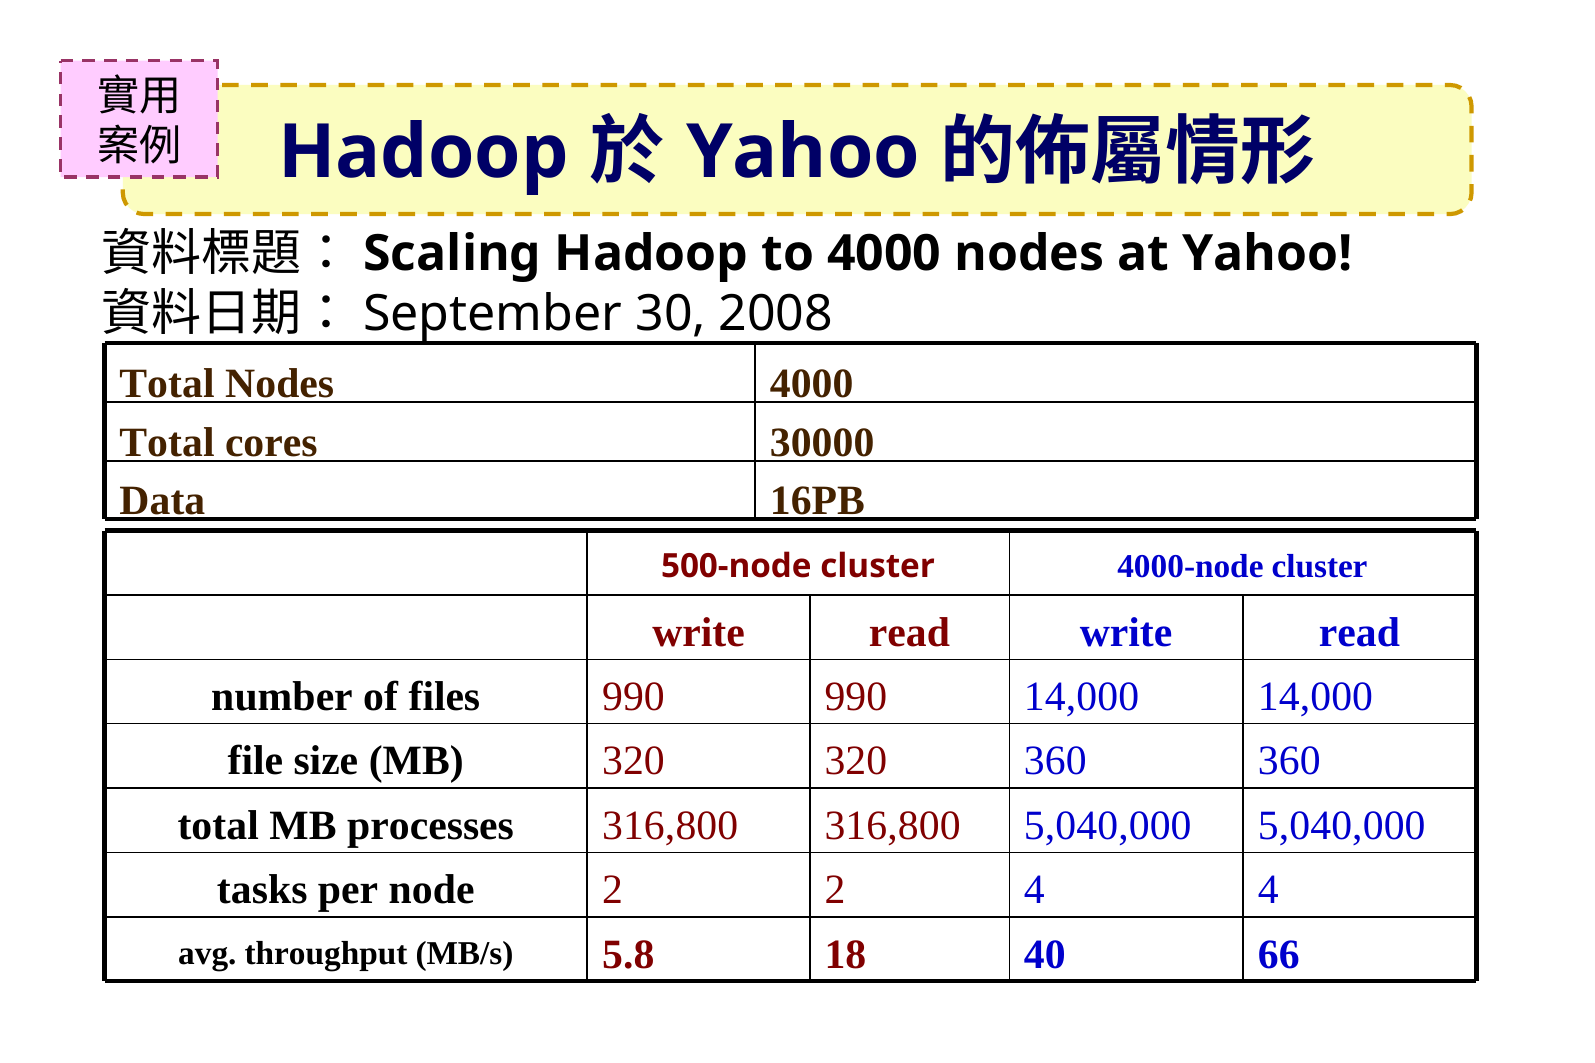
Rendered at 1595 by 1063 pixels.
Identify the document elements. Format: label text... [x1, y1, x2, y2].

text_box 316,800 [588, 789, 809, 852]
text_box 2 [588, 853, 809, 916]
text_box 18 [811, 918, 1009, 979]
text_box 5,040,000 [1244, 789, 1474, 852]
text_box 4000-node cluster [1010, 533, 1474, 594]
text_box write [588, 596, 809, 659]
text_box 360 [1010, 724, 1242, 787]
title Hadoop於Yahoo的佈屬情形 [169, 84, 1425, 205]
text_box 2 [811, 853, 1009, 916]
text_box 4000 [756, 345, 1474, 401]
text_box 360 [1244, 724, 1474, 787]
text_box number of files [107, 660, 586, 723]
text_box Total Nodes [107, 345, 754, 401]
text_box Total cores [107, 403, 754, 460]
text_box 資料標題：Scaling Hadoop to 4000 nodes at Yahoo! 資料日期：September 30, 2008 [87, 213, 1509, 321]
text_box 5,040,000 [1010, 789, 1242, 852]
text_box 4 [1010, 853, 1242, 916]
text_box read [811, 596, 1009, 659]
text_box 30000 [756, 403, 1474, 460]
text_box 4 [1244, 853, 1474, 916]
text_box 16PB [756, 462, 1474, 517]
text_box write [1010, 596, 1242, 659]
text_box read [1244, 596, 1474, 659]
text_box 316,800 [811, 789, 1009, 852]
text_box 14,000 [1244, 660, 1474, 723]
text_box 40 [1010, 918, 1242, 979]
text_box 500-node cluster [588, 533, 1009, 594]
text_box 實用 案例 [60, 60, 218, 178]
text_box avg. throughput (MB/s) [107, 918, 586, 979]
text_box 320 [811, 724, 1009, 787]
text_box Data [107, 462, 754, 517]
text_box file size (MB) [107, 724, 586, 787]
text_box tasks per node [107, 853, 586, 916]
text_box 320 [588, 724, 809, 787]
text_box 990 [811, 660, 1009, 723]
text_box 990 [588, 660, 809, 723]
text_box 5.8 [588, 918, 809, 979]
text_box total MB processes [107, 789, 586, 852]
text_box 14,000 [1010, 660, 1242, 723]
text_box 66 [1244, 918, 1474, 979]
